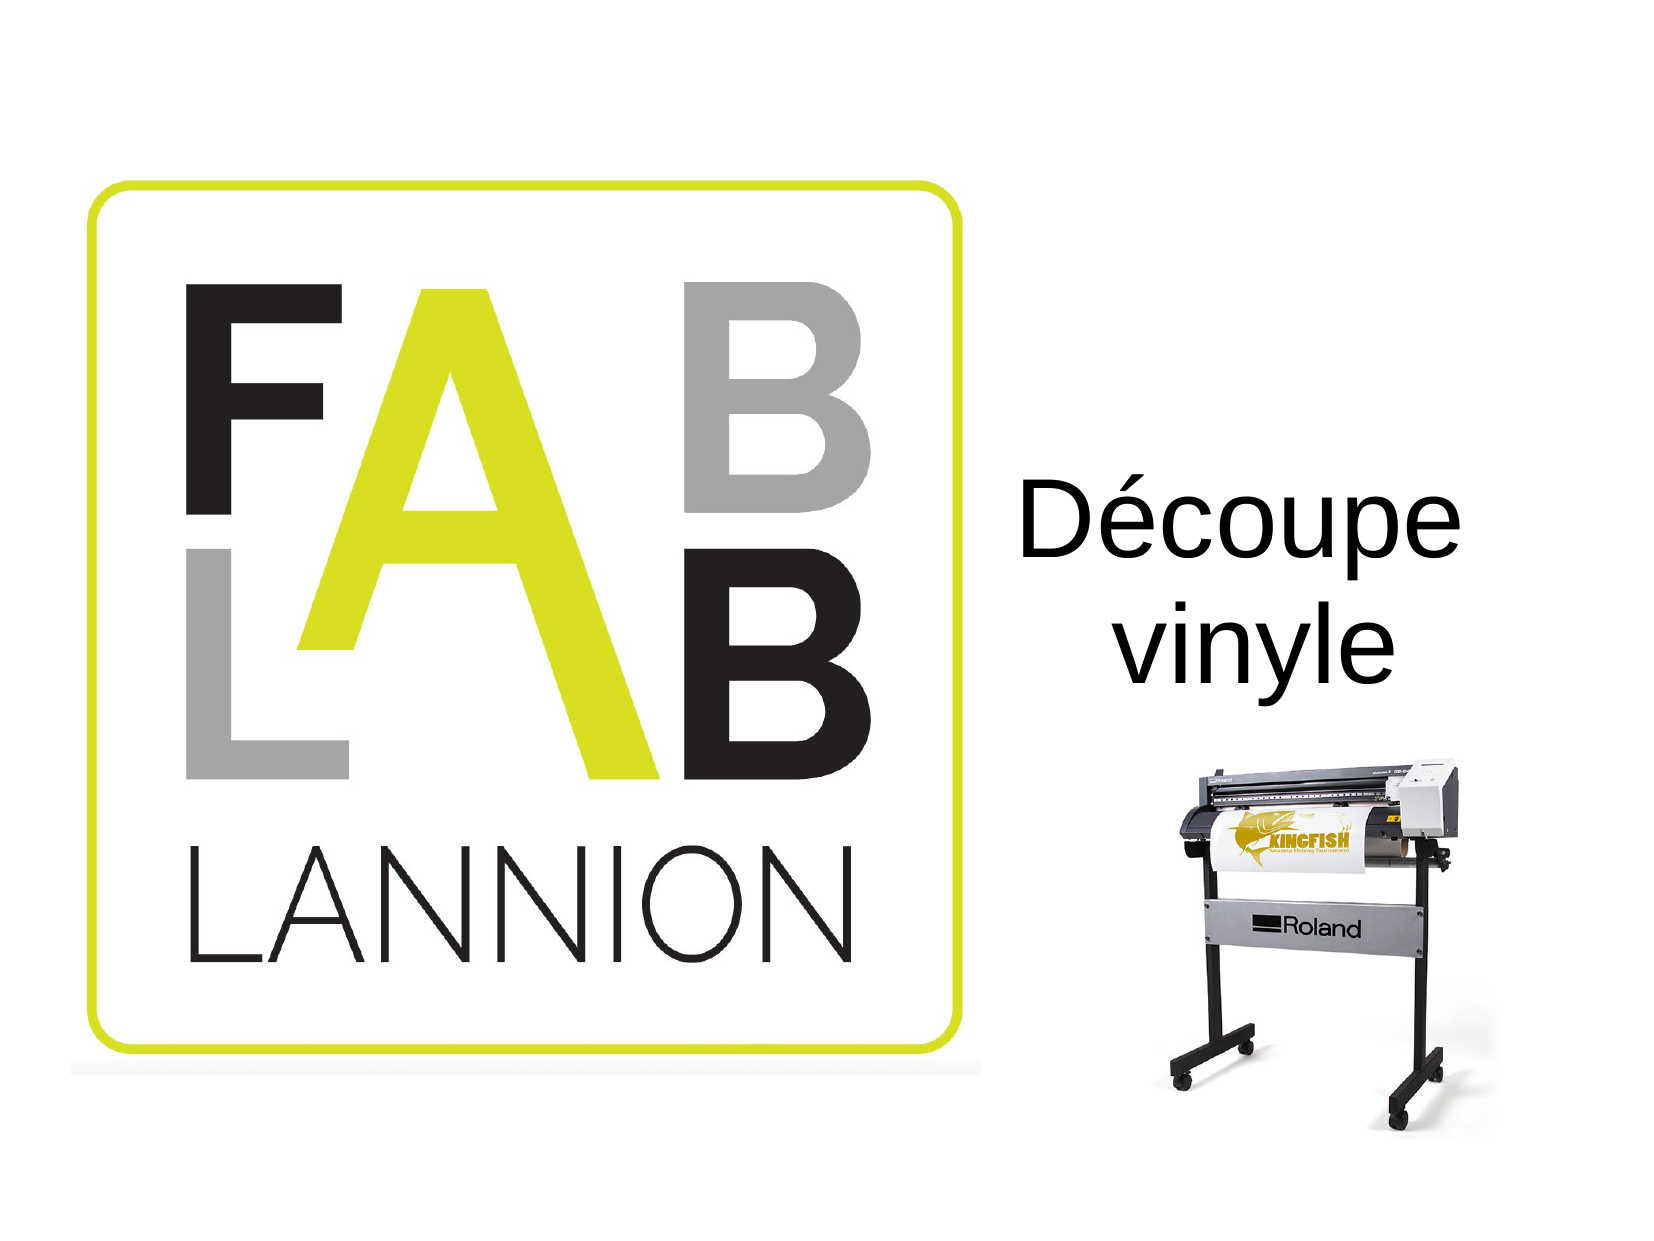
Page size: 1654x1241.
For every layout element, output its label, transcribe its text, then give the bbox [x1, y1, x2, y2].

picture [1039, 744, 1632, 1139]
text_box Découpe vinyle [1000, 448, 1630, 715]
picture [70, 165, 981, 1075]
